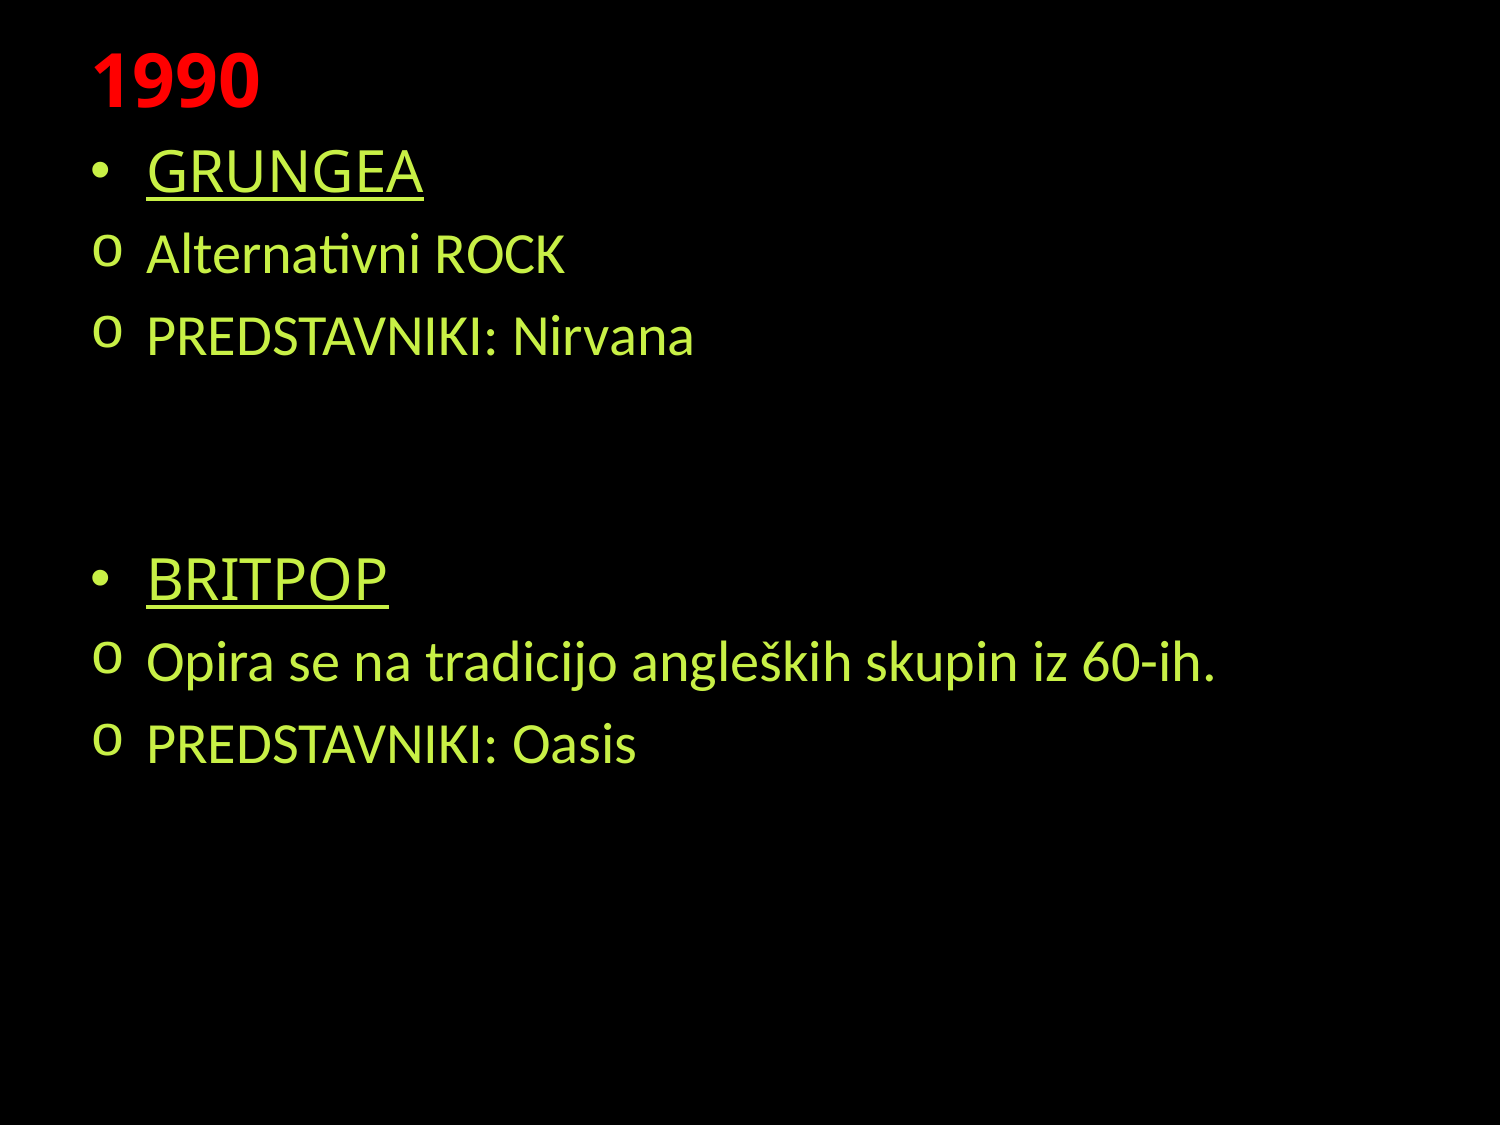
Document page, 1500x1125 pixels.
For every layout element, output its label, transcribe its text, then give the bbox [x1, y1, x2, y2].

list 1990 GRUNGEA Alternativni ROCK PREDSTAVNIKI: Nirvana BRITPOP Opira se na tradicijo angleških skupin iz 60-ih. PREDSTAVNIKI: Oasis [75, 24, 1425, 1050]
